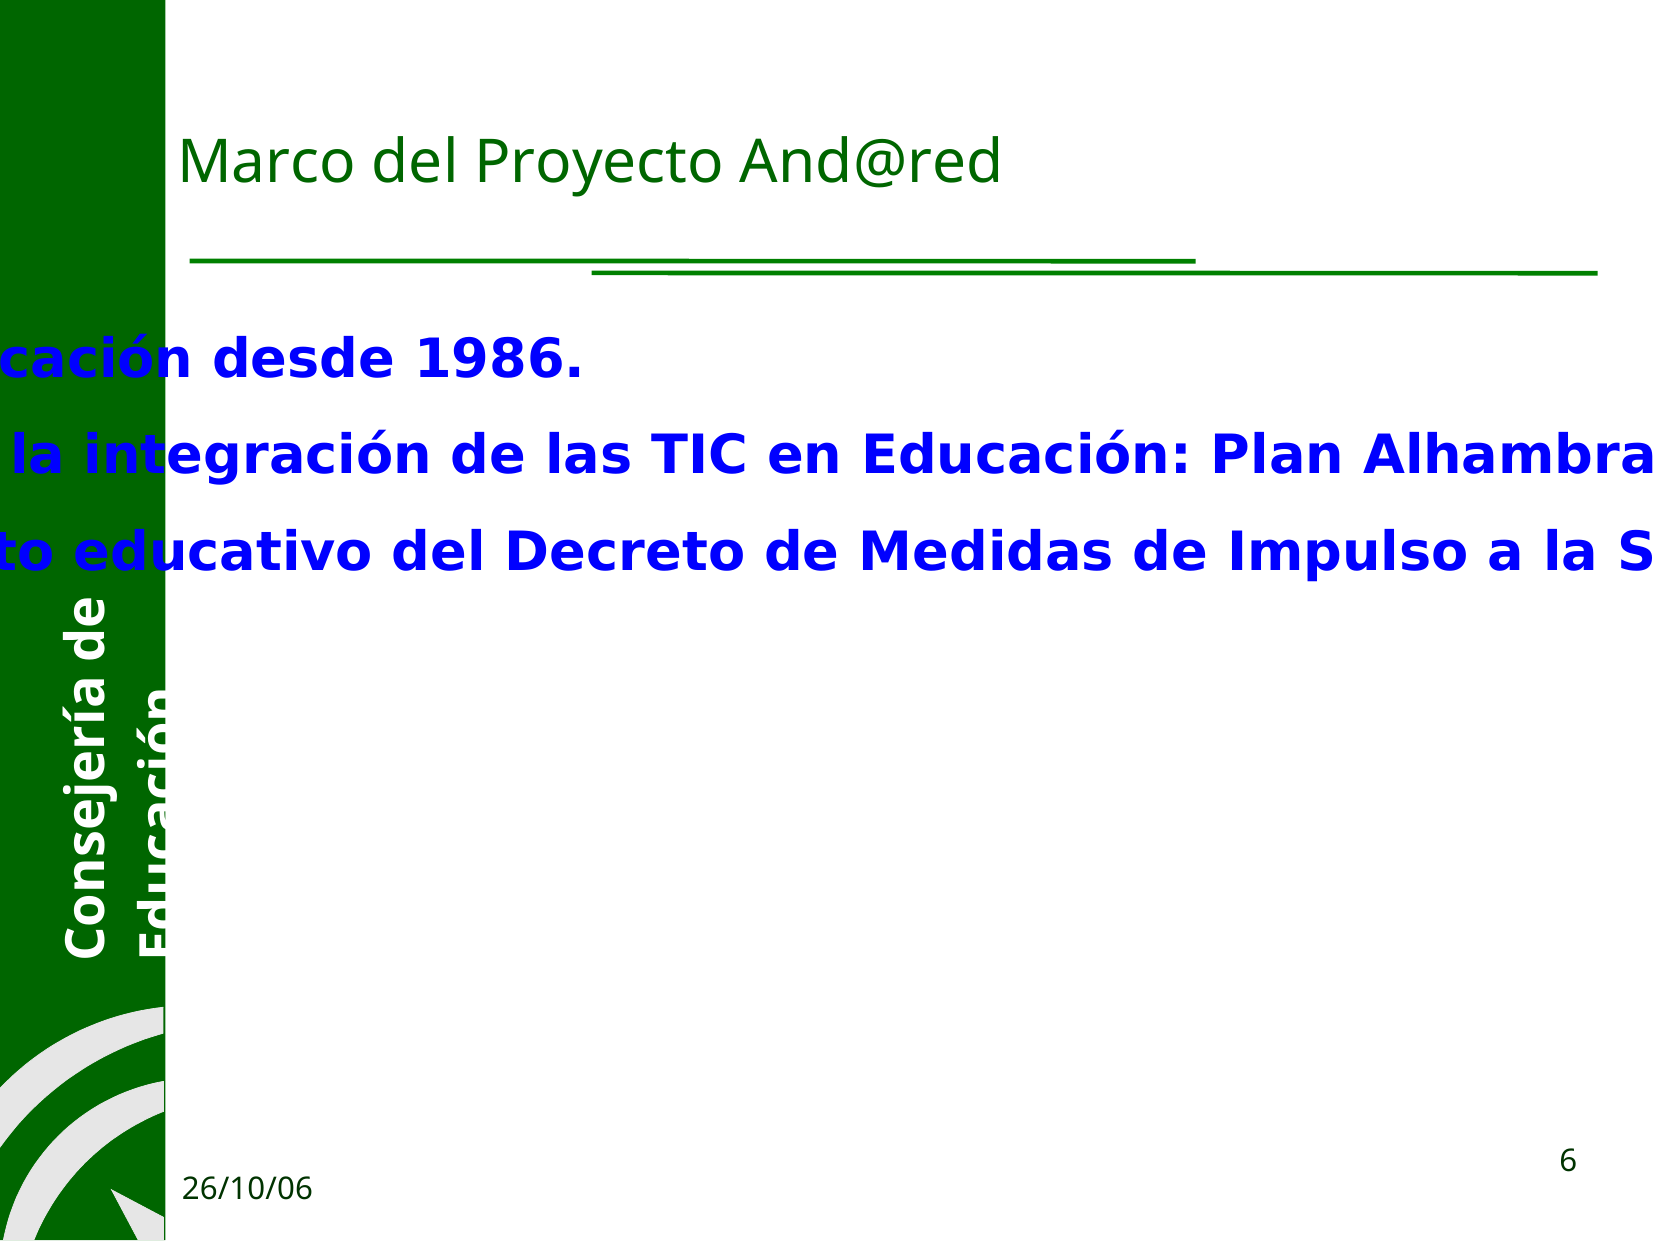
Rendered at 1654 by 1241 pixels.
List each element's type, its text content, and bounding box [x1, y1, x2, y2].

text_box Andalucía tiene competencias en materia de Educación desde 1986. Contamos con una experiencia rica y dilatada en la integración de las TIC en Educación: Plan Alhambra, Averroes, RedAula... El proyecto And@red es la concreción en el ámbito educativo del Decreto de Medidas de Impulso a la Sociedad del Conocimiento en Andalucía (marzo 2003). [0, 331, 1654, 678]
text_box Marco del Proyecto And@red [177, 49, 1572, 257]
